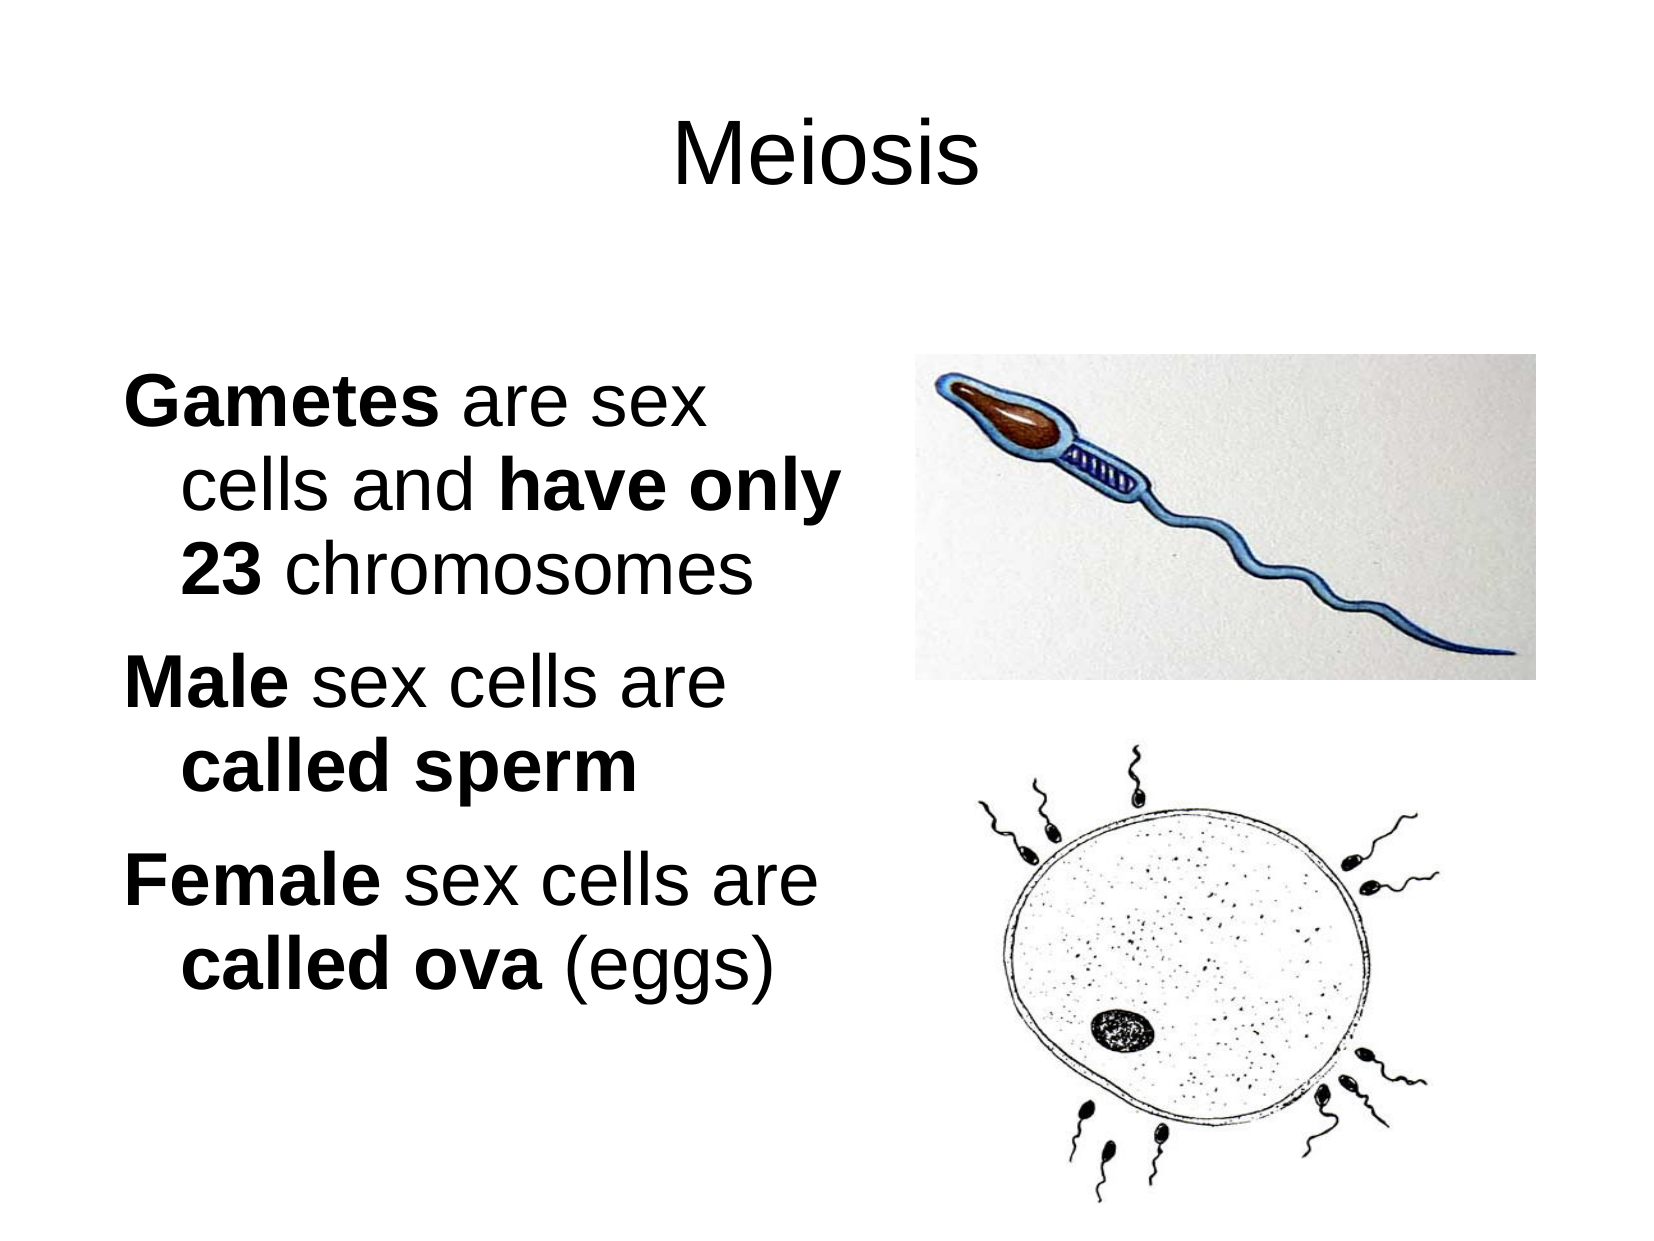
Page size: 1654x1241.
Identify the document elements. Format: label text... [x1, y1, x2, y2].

picture [915, 354, 1536, 680]
title Meiosis [82, 49, 1571, 257]
list Gametes are sex cells and have only 23 chromosomes Male sex cells are called sperm Female sex cells are called ova (eggs) [124, 358, 857, 1006]
picture [974, 738, 1447, 1211]
